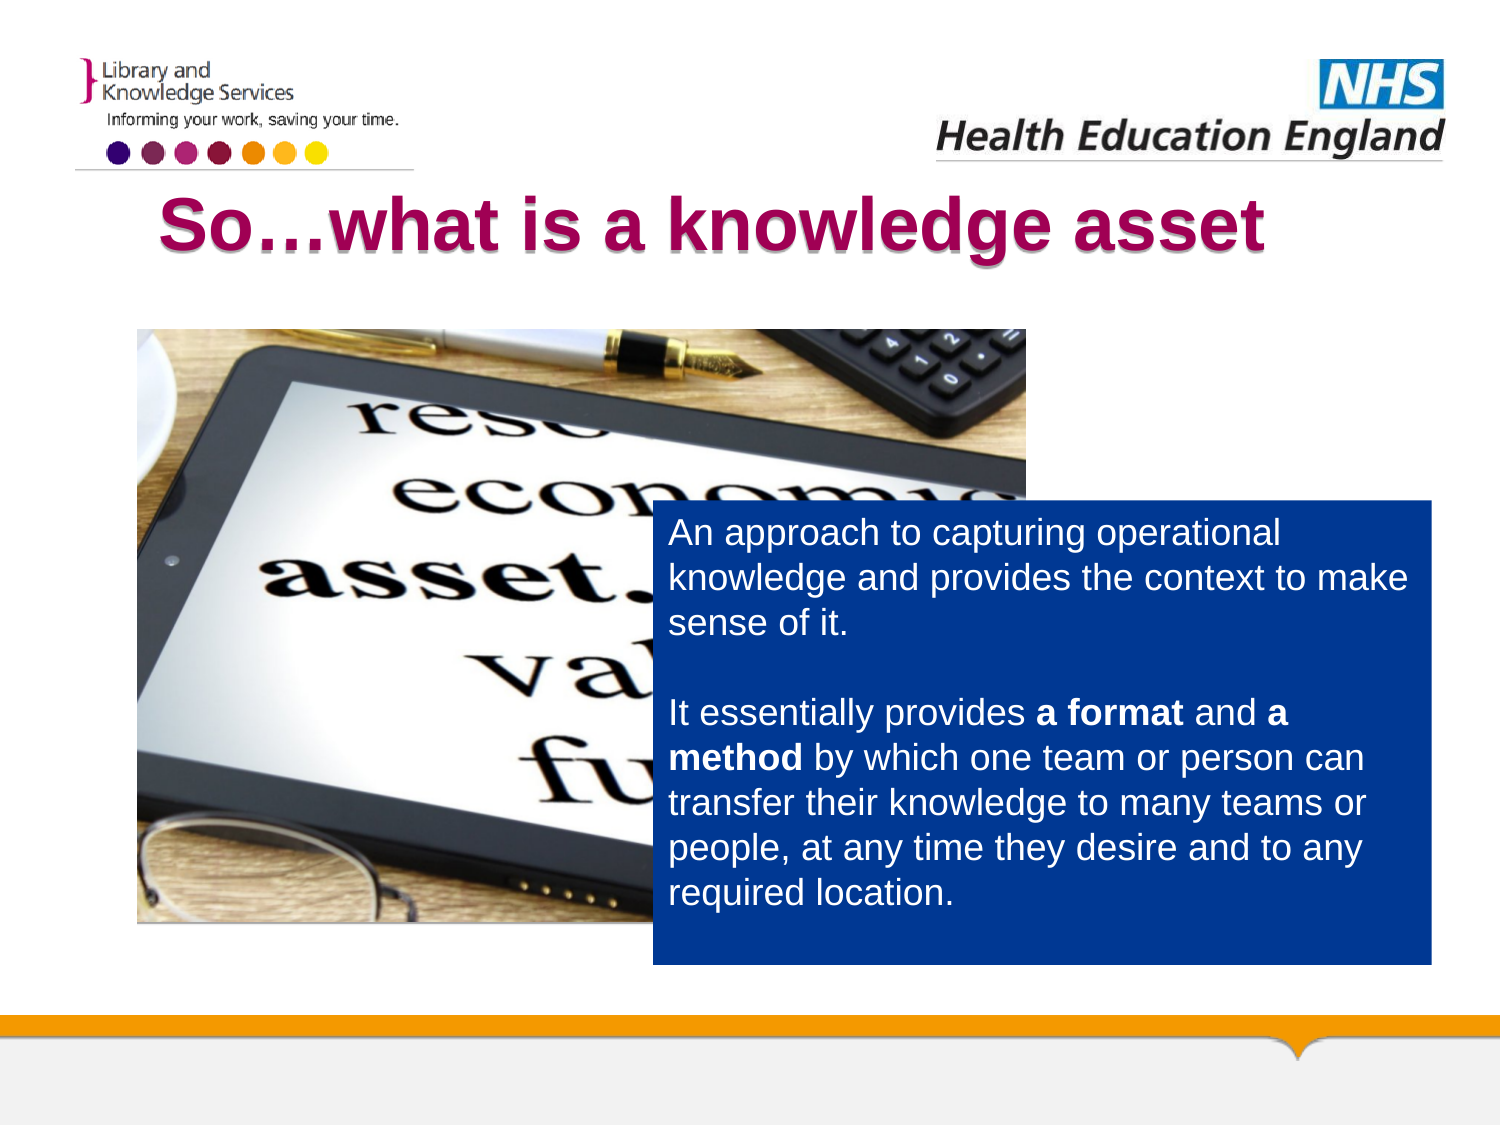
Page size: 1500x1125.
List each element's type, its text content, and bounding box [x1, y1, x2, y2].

picture [137, 329, 1026, 922]
title So…what is a knowledge asset [75, 168, 1432, 280]
picture [75, 54, 416, 169]
text_box An approach to capturing operational knowledge and provides the context to make sense of it. It essentially provides a format and a method by which one team or person can transfer their knowledge to many teams or people, at any time they desire and to any required location. [653, 500, 1432, 965]
